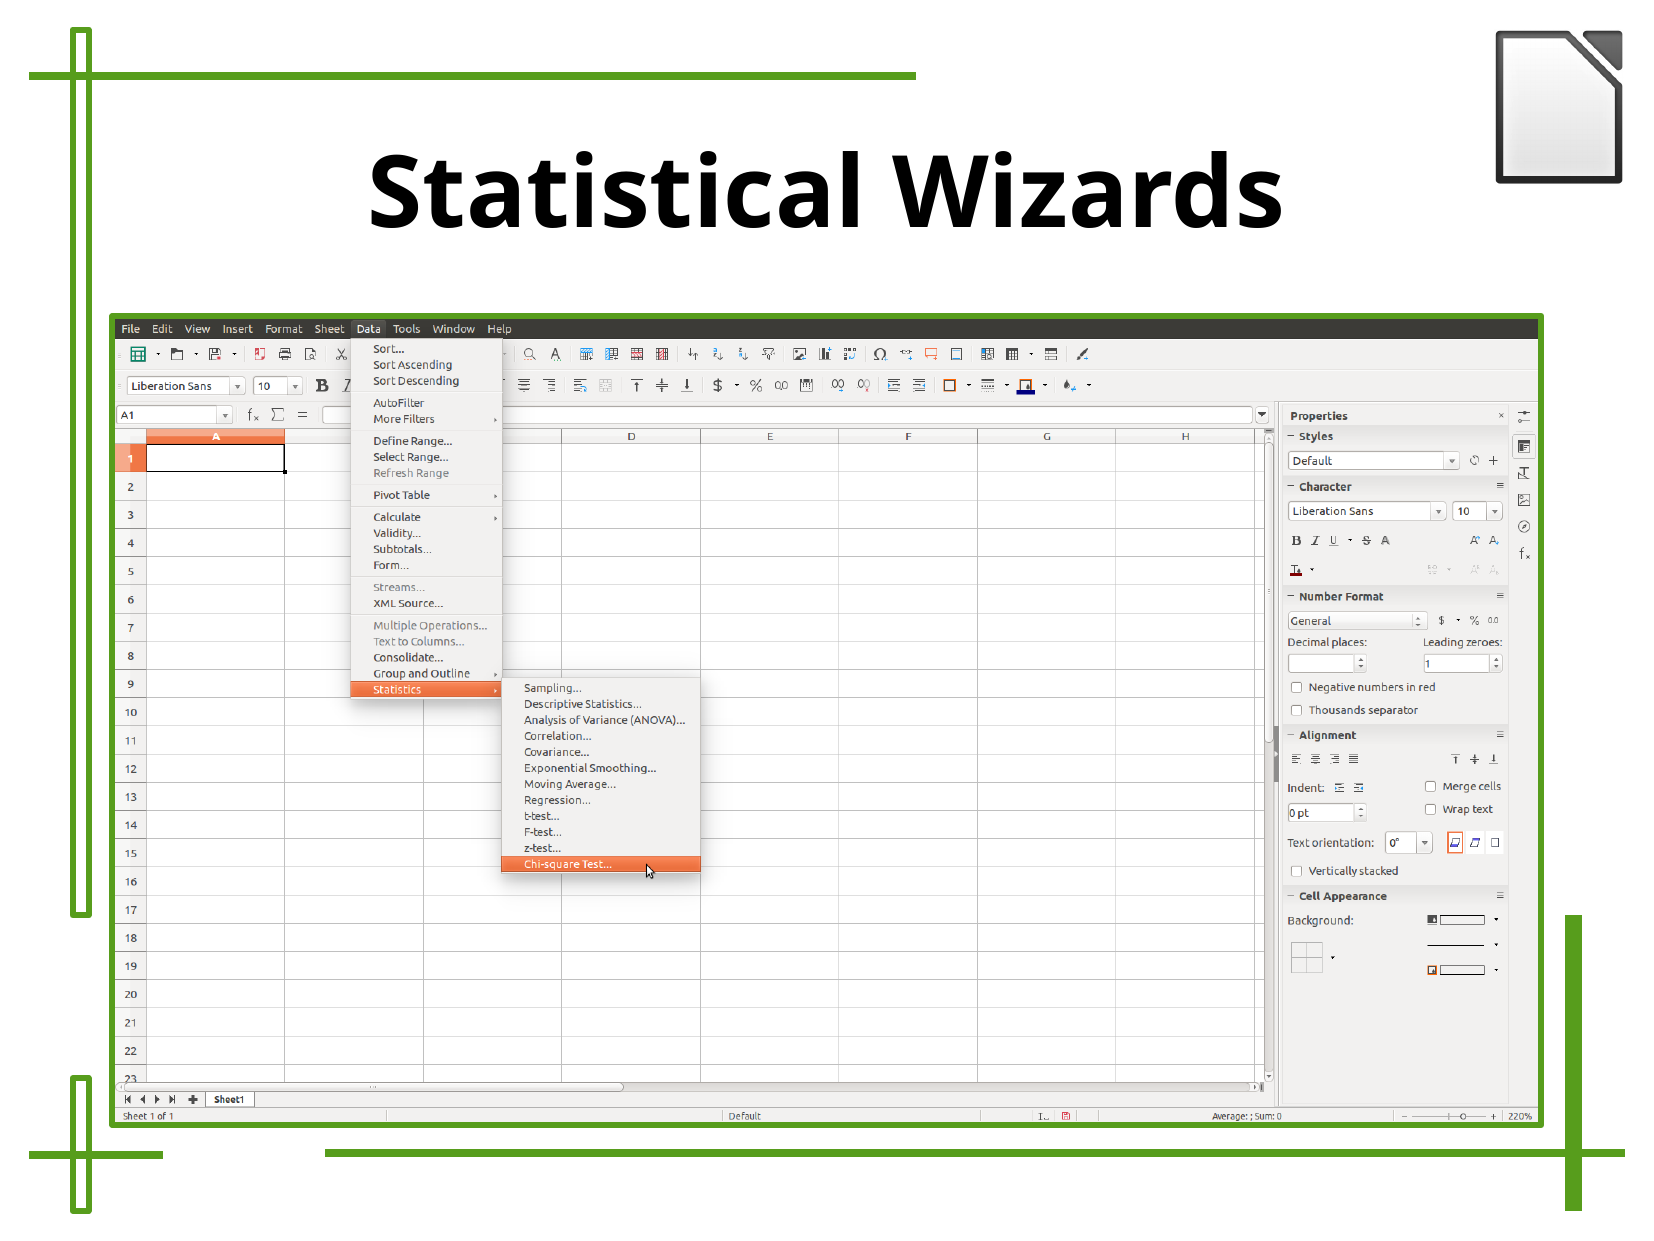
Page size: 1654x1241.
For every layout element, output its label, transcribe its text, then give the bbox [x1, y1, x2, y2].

title Statistical Wizards [118, 118, 1536, 260]
picture [115, 318, 1539, 1123]
picture [1494, 29, 1624, 186]
